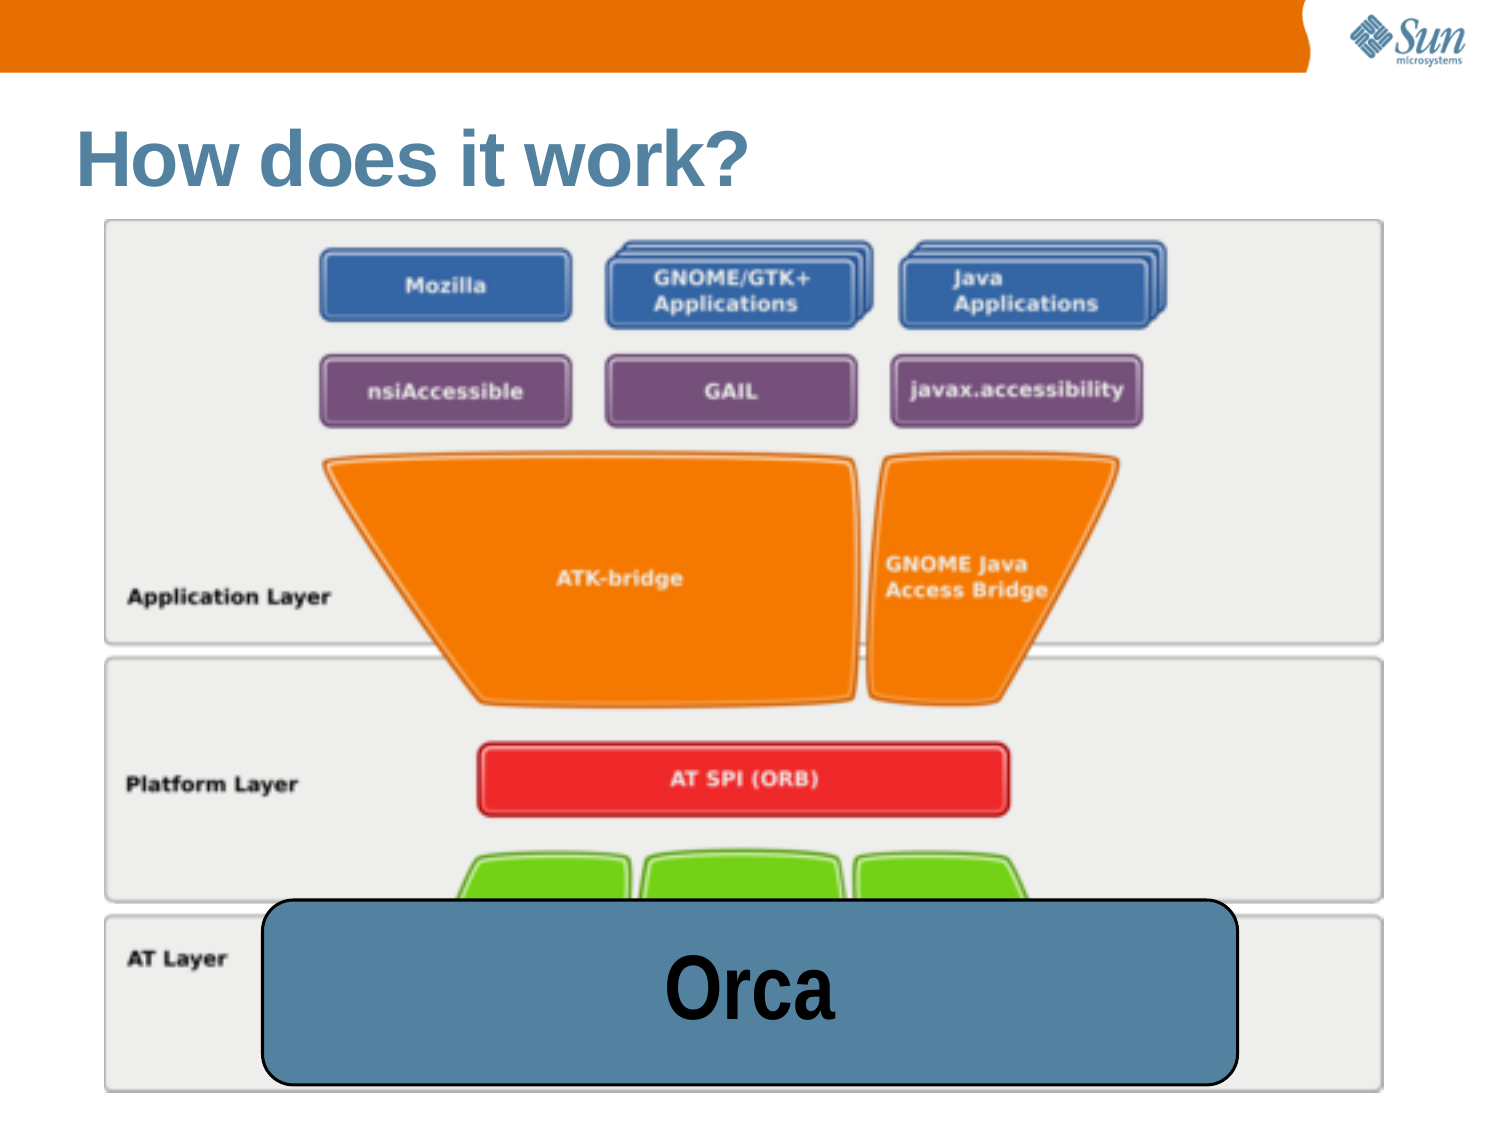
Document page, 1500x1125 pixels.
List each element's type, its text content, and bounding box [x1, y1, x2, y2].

picture [104, 219, 1384, 1093]
text_box Orca [262, 900, 1238, 1085]
picture [0, 0, 1500, 75]
title How does it work? [75, 122, 1438, 228]
